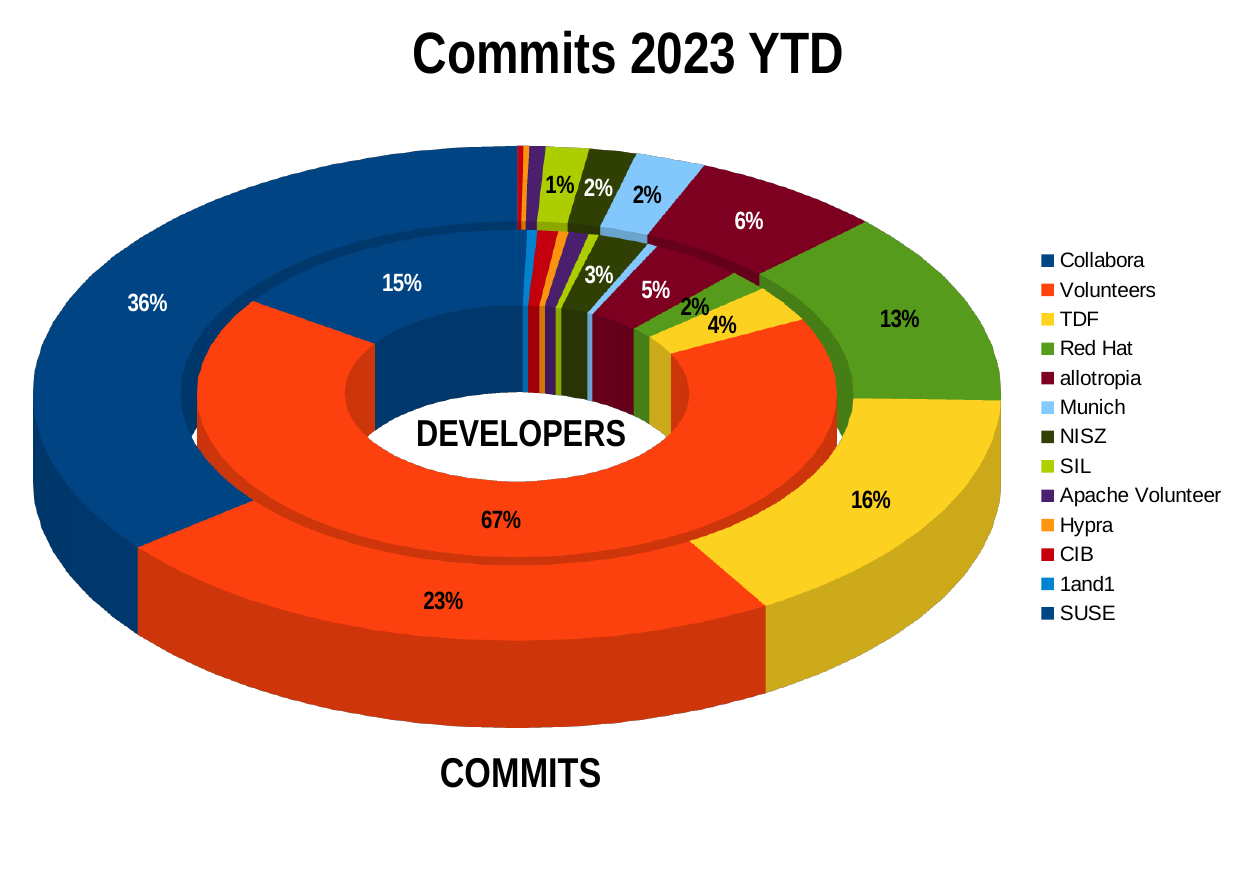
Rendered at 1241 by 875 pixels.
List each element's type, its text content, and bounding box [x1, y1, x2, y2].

text_box Commits 2023 YTD [397, 11, 860, 94]
chart [0, 0, 1241, 874]
text_box DEVELOPERS [401, 403, 642, 462]
text_box COMMITS [425, 740, 617, 804]
